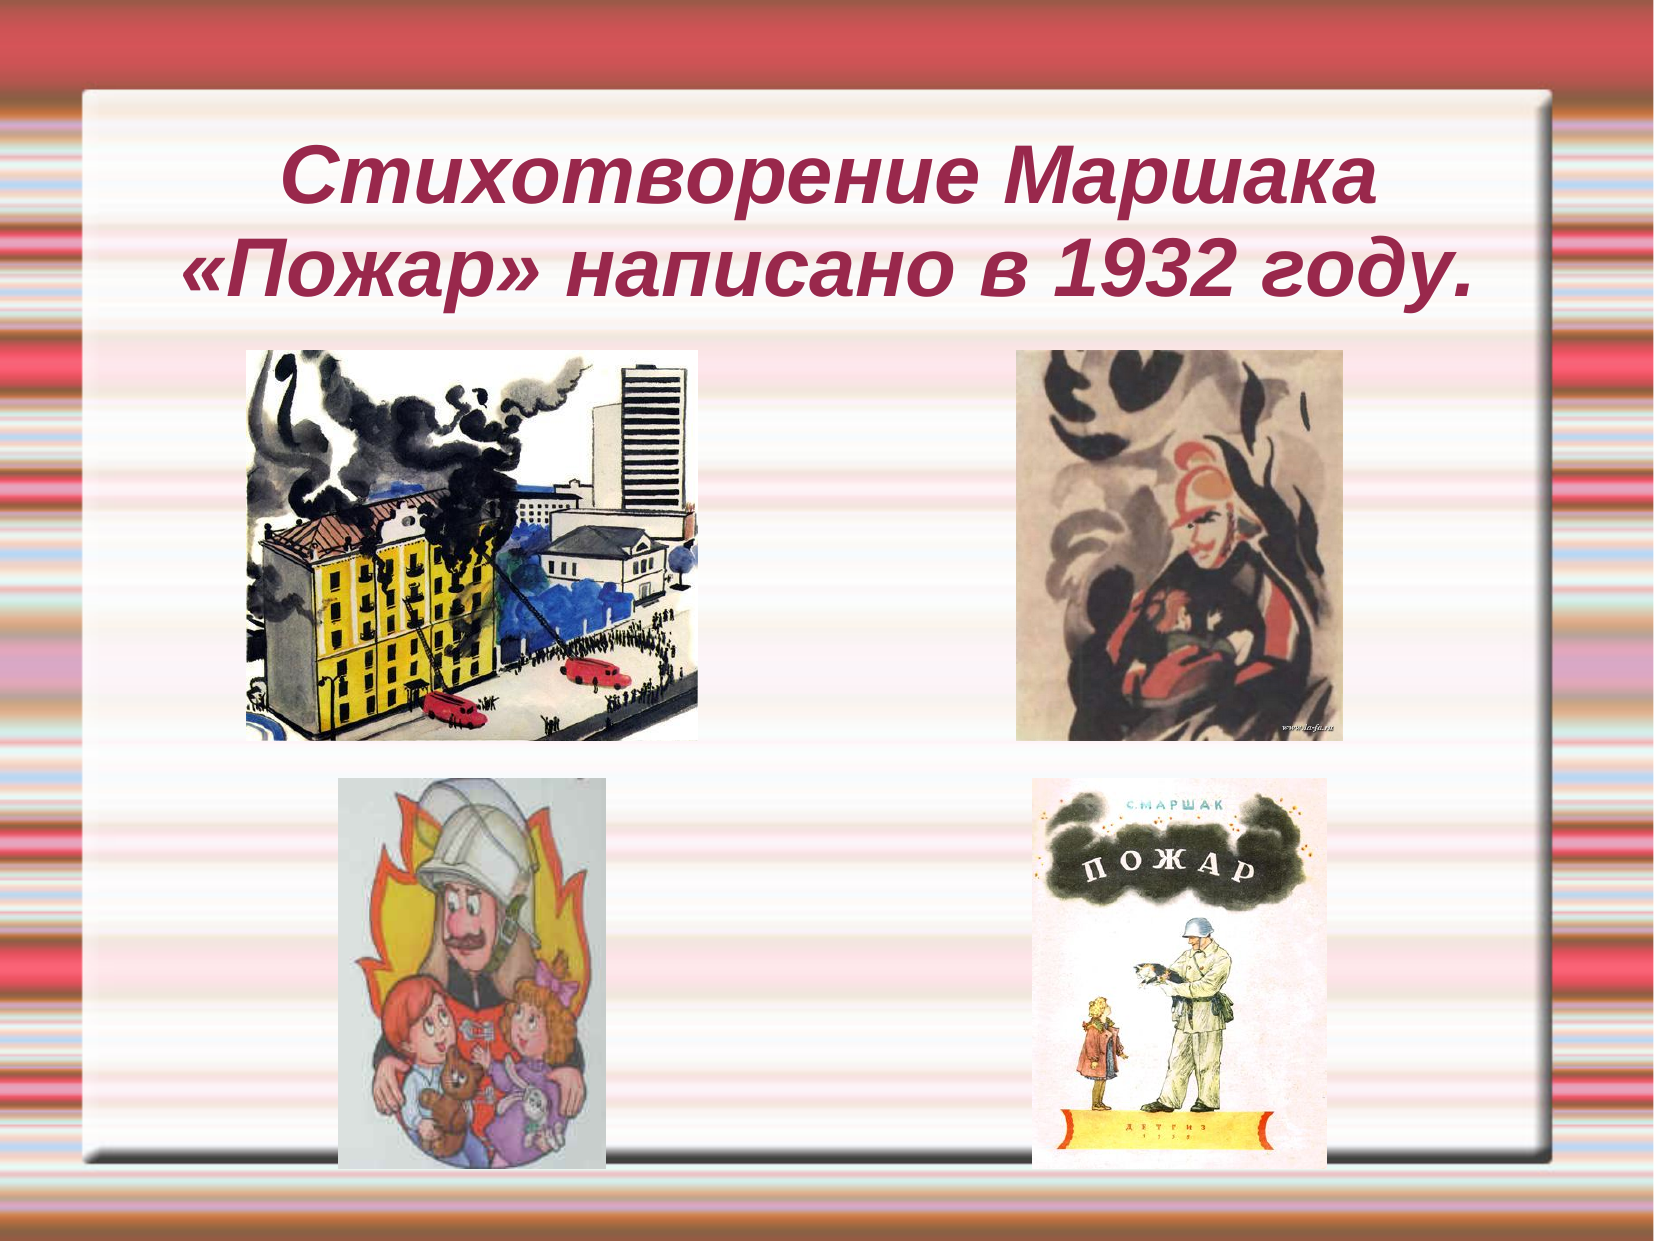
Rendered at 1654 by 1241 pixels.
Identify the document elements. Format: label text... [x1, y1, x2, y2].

title Стихотворение Маршака «Пожар» написано в 1932 году. [123, 117, 1536, 325]
picture [0, 0, 1654, 1241]
